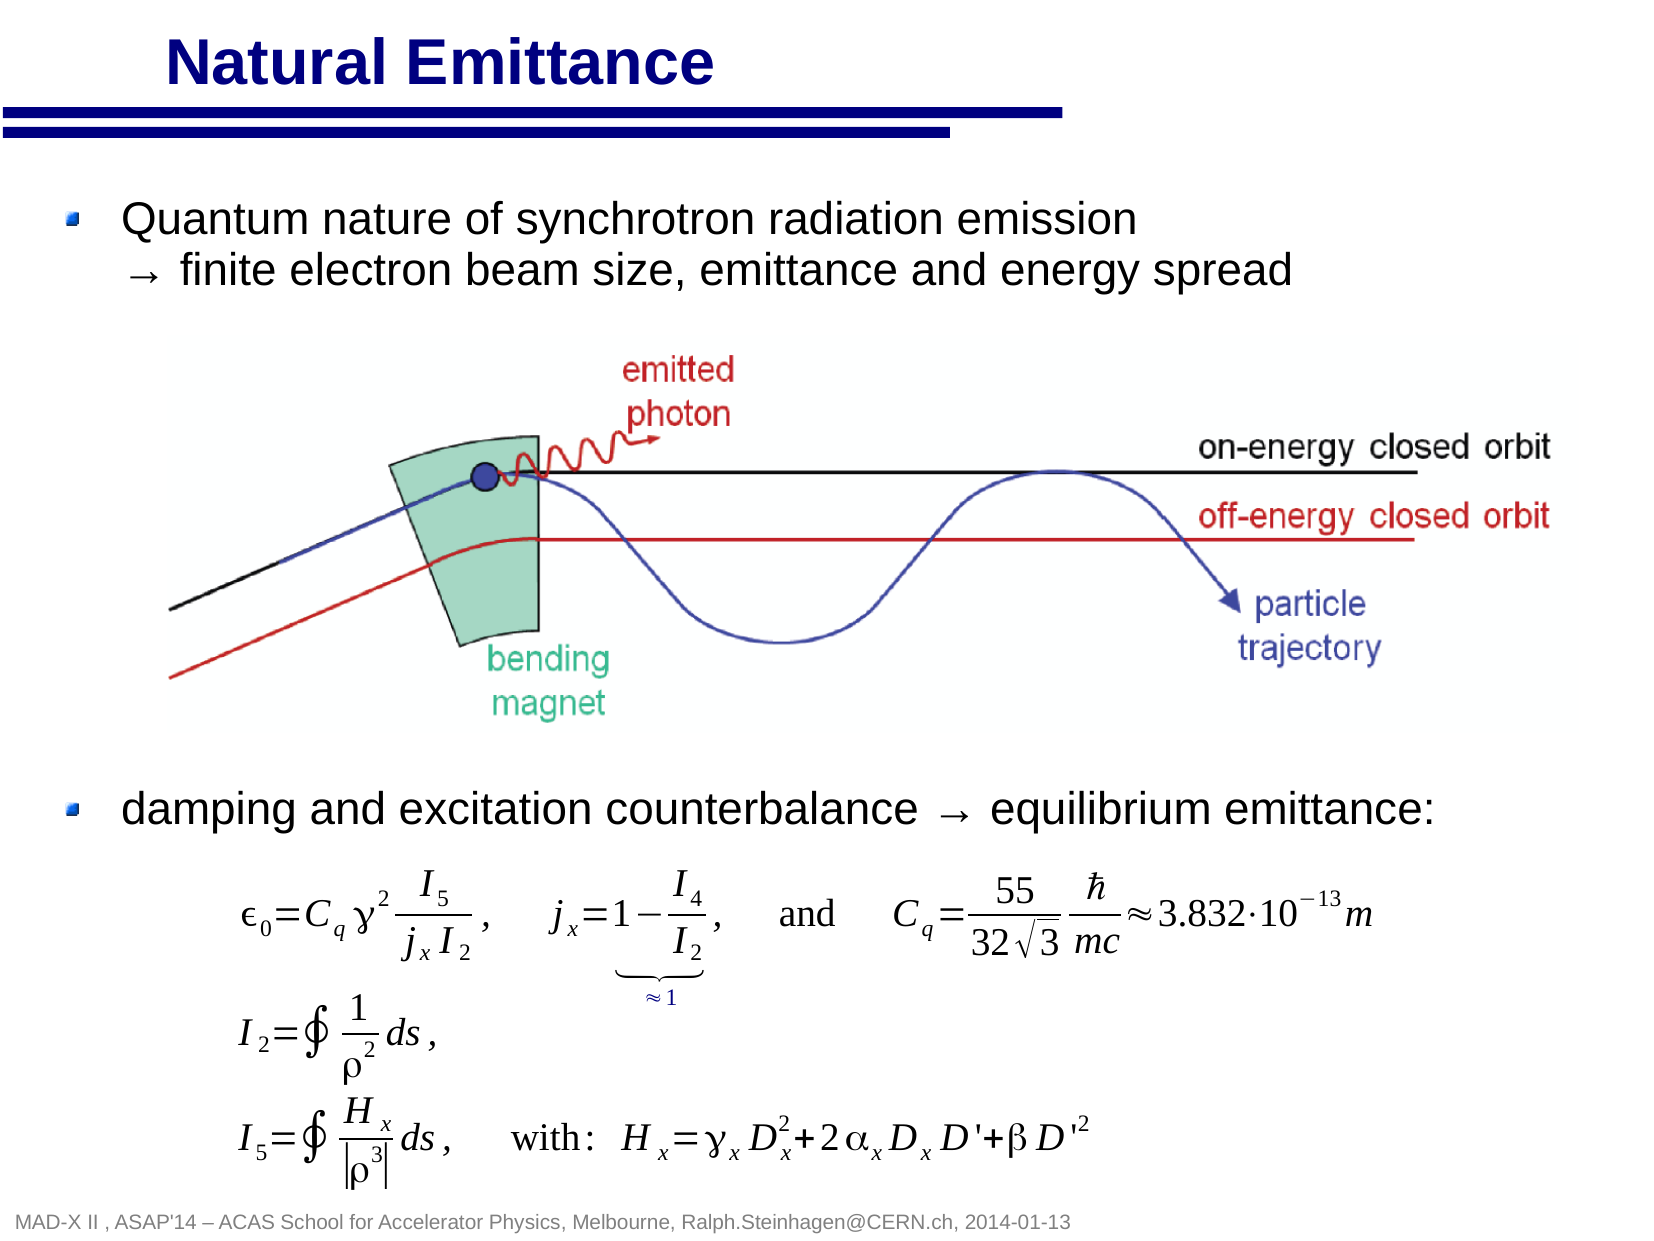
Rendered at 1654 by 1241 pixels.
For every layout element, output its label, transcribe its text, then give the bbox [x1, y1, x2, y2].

chart [226, 862, 1384, 1193]
list Quantum nature of synchrotron radiation emission → finite electron beam size, emittance and energy spread damping and excitation counterbalance → equilibrium emittance: [65, 192, 1628, 1205]
title Natural Emittance [165, 0, 1323, 124]
